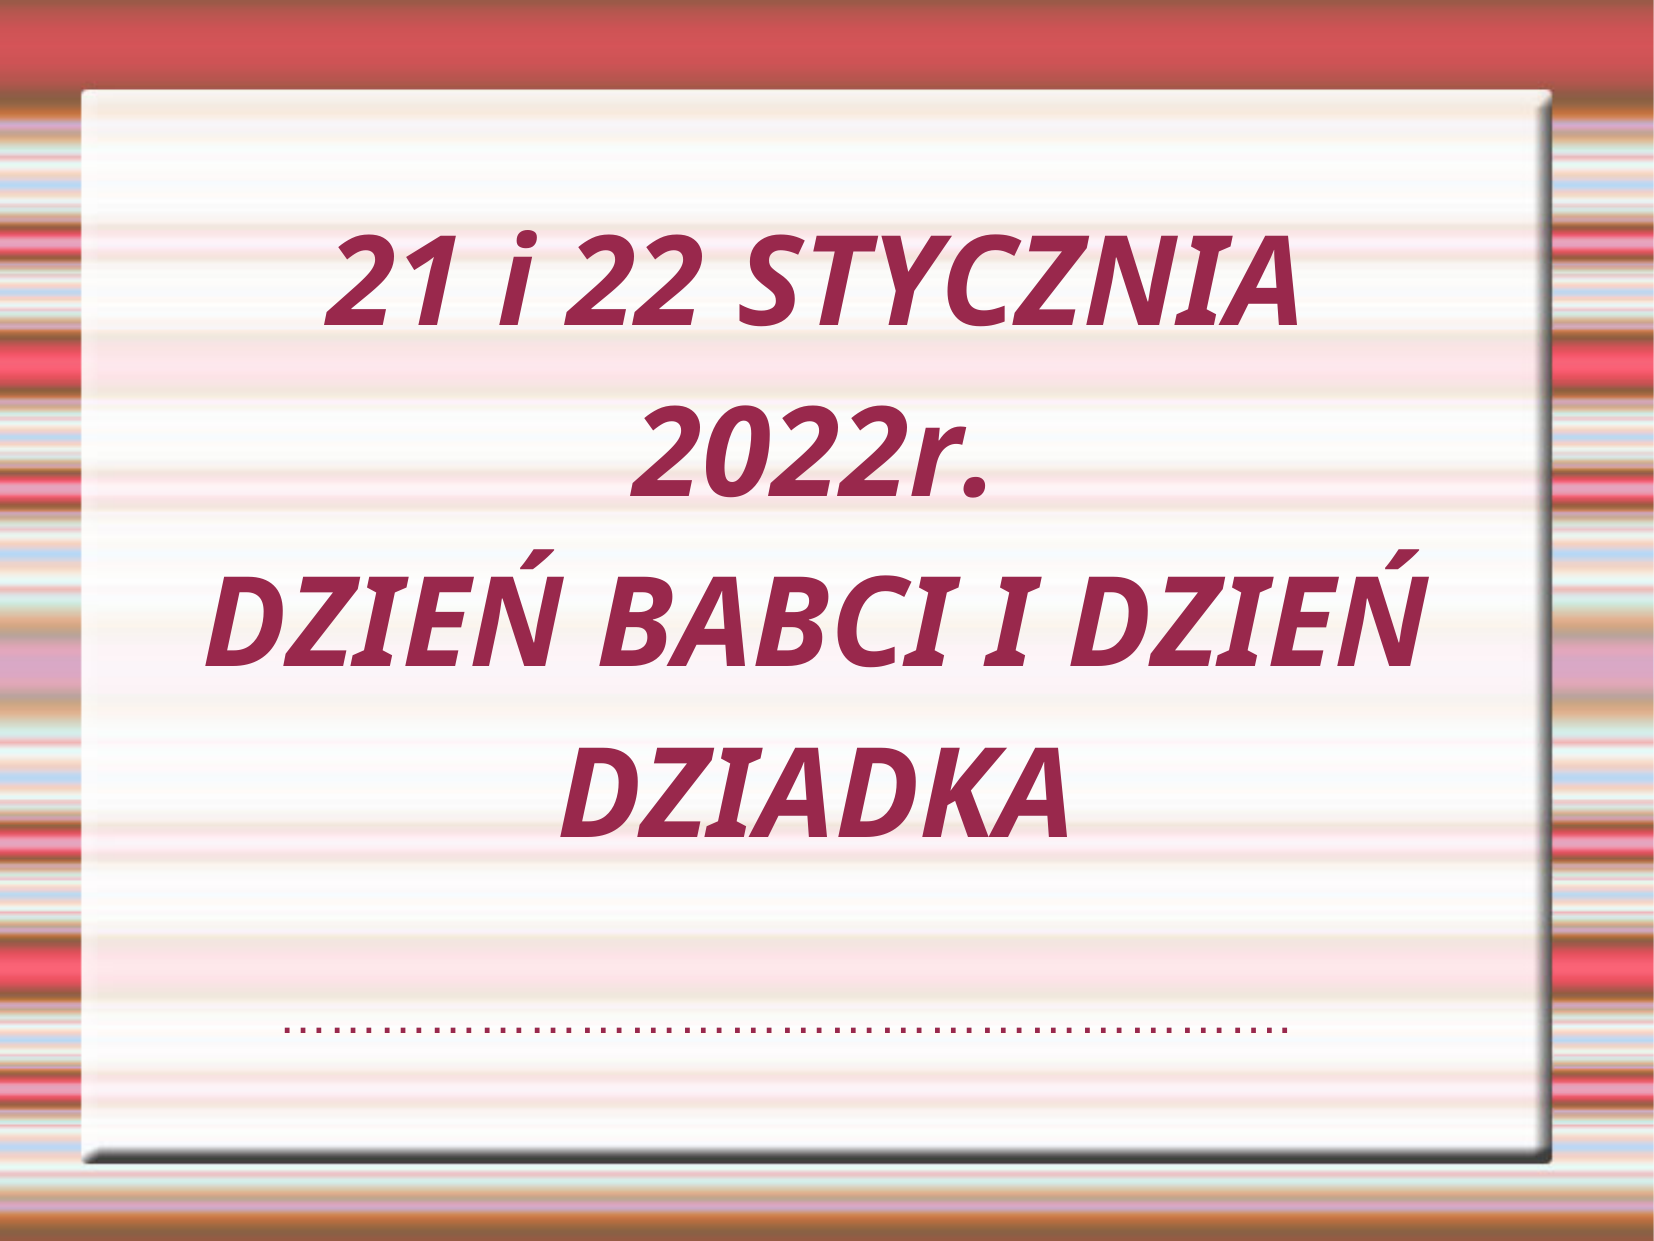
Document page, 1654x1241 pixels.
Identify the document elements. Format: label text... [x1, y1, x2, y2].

title 21 i 22 STYCZNIA 2022r. DZIEŃ BABCI I DZIEŃ DZIADKA [85, 90, 1548, 1146]
subtitle ……………………………………………………. [94, 625, 1476, 1241]
picture [0, 0, 1654, 1241]
